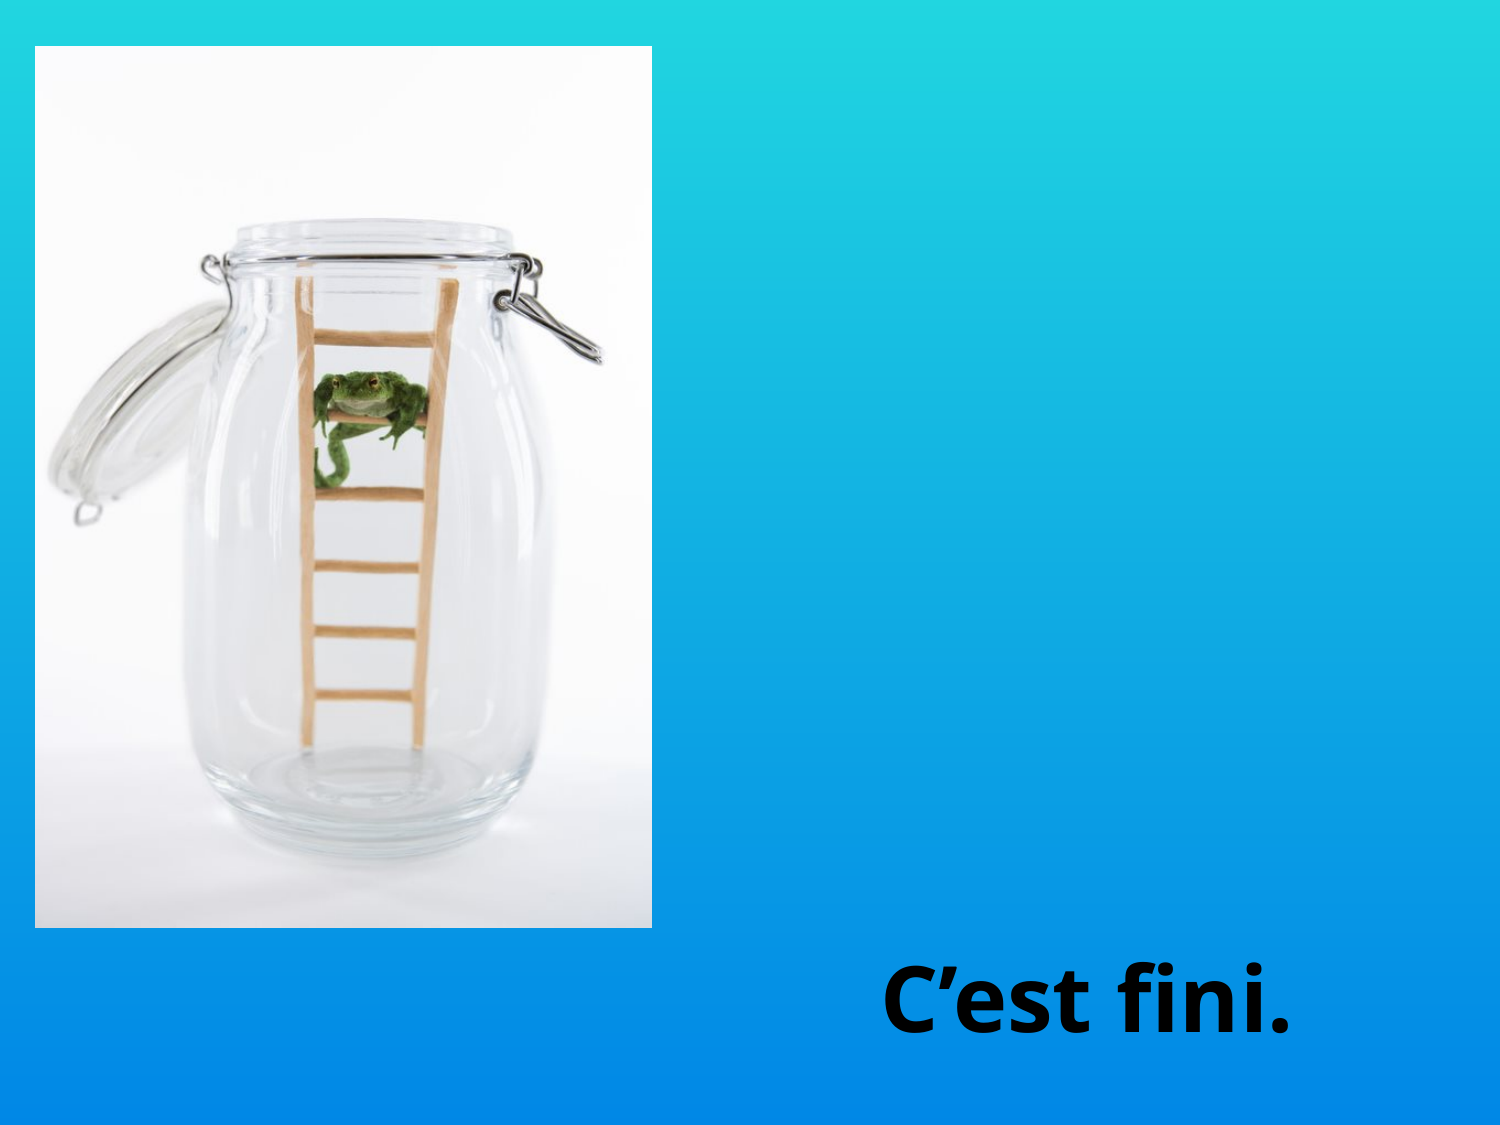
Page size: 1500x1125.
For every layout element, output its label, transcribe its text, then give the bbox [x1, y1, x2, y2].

picture [0, 46, 1500, 929]
title C’est fini. [714, 902, 1461, 1090]
